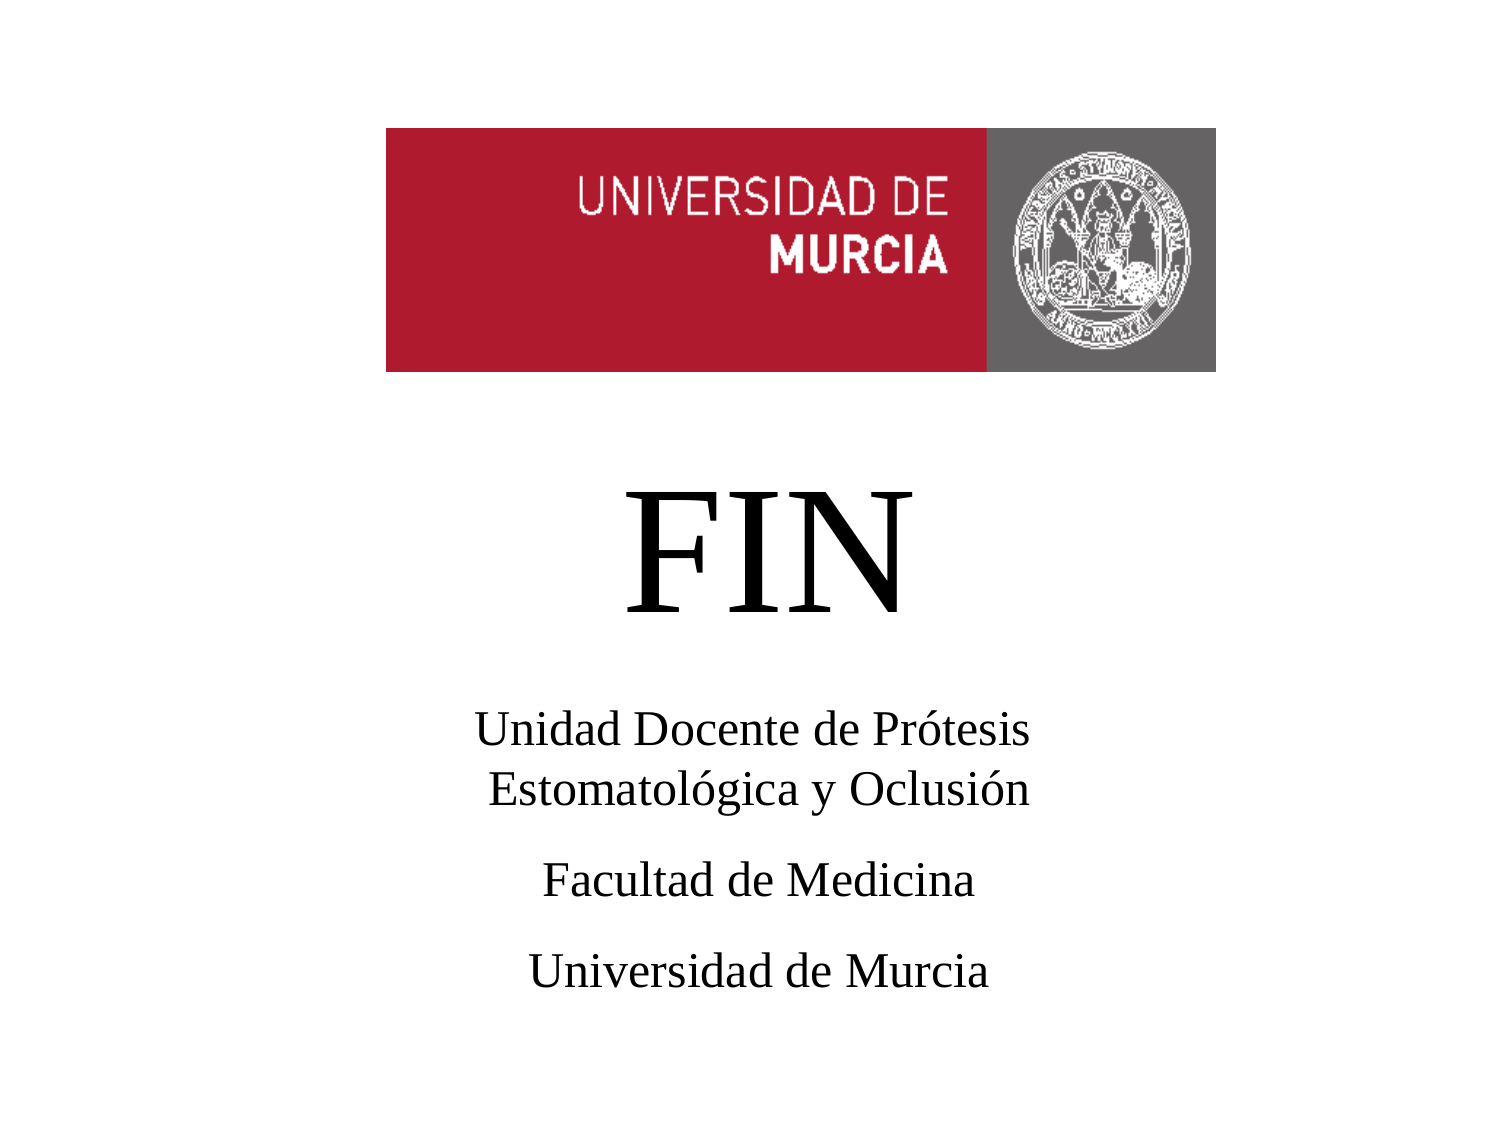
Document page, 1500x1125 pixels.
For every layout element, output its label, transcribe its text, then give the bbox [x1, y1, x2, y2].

list FIN [456, 421, 1082, 685]
text_box Unidad Docente de Prótesis Estomatológica y Oclusión Facultad de Medicina Universidad de Murcia [124, 687, 1363, 1006]
picture [386, 128, 1216, 372]
